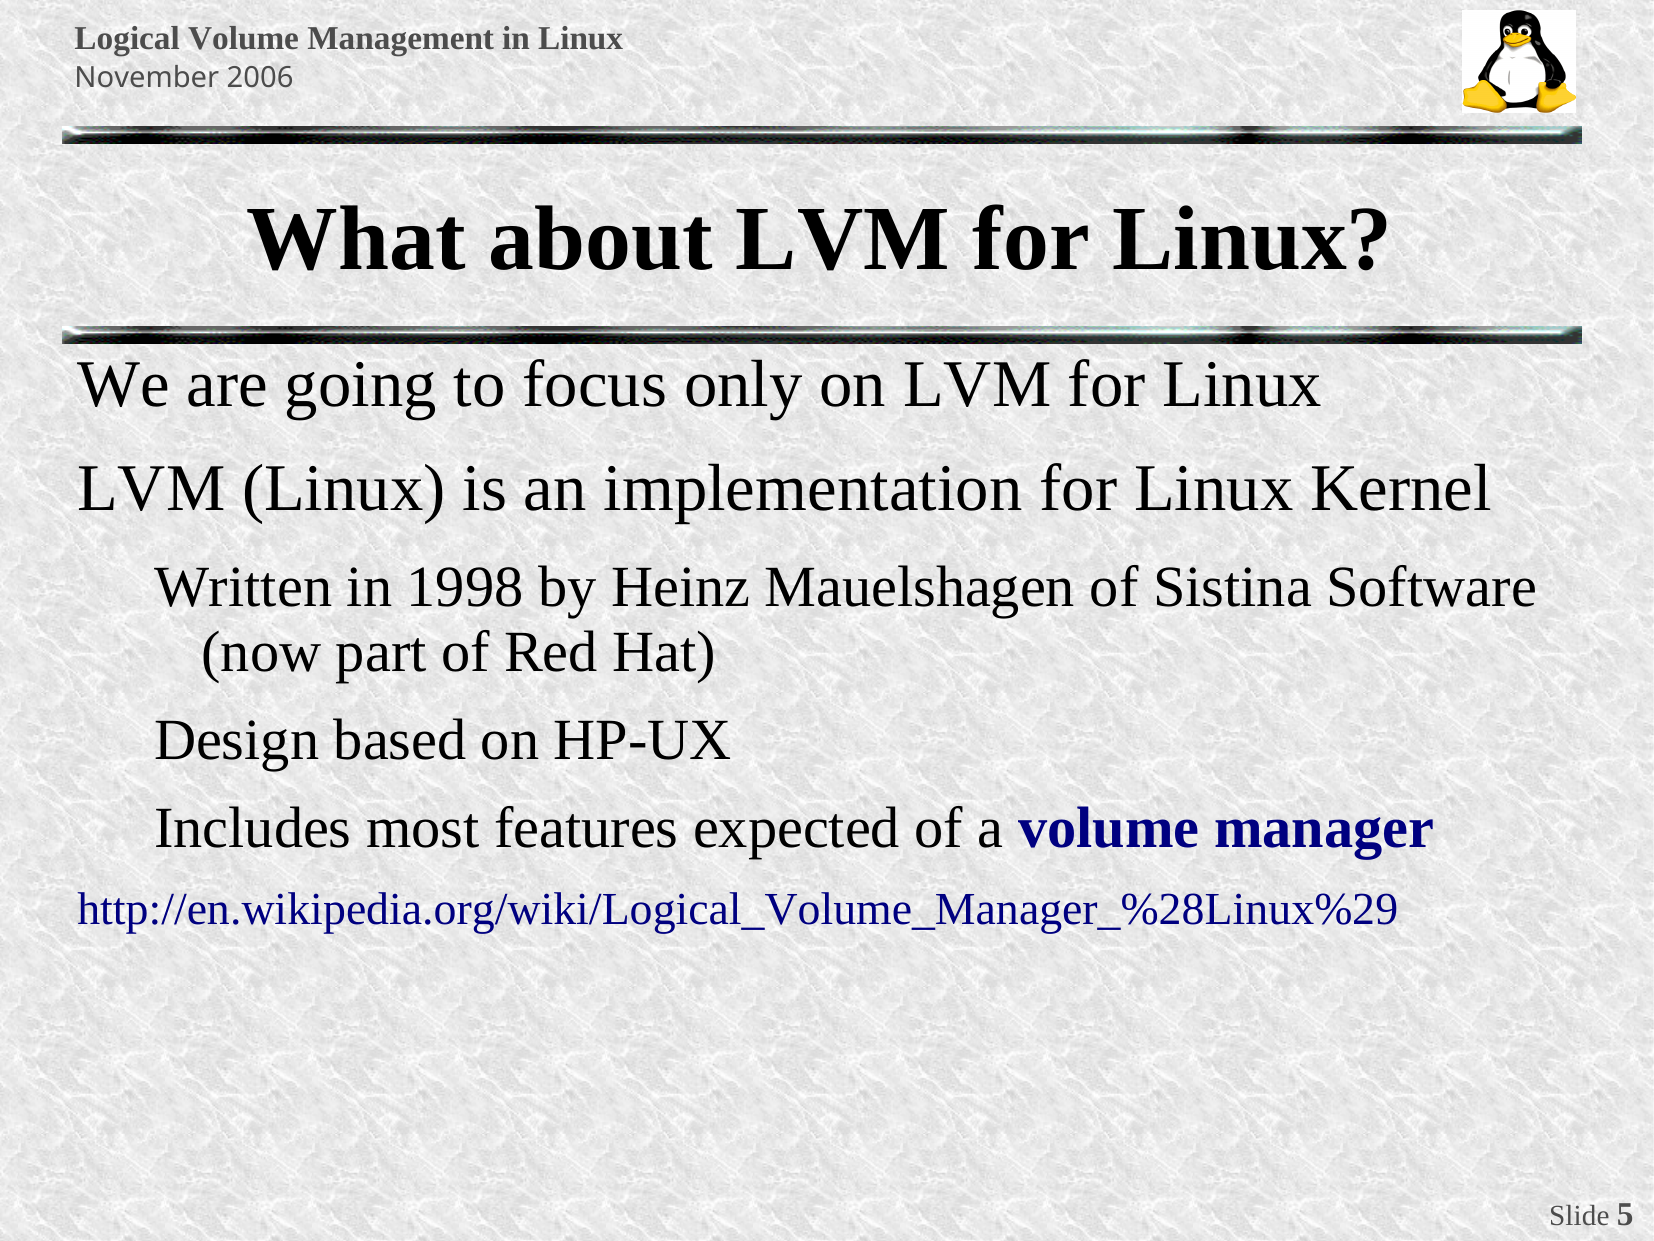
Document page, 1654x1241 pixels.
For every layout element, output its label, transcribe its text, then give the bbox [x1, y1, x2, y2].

picture [0, 0, 1654, 1241]
list We are going to focus only on LVM for Linux LVM (Linux) is an implementation for Linux Kernel Written in 1998 by Heinz Mauelshagen of Sistina Software (now part of Red Hat) Design based on HP-UX Includes most features expected of a volume manager http://en.wikipedia.org/wiki/Logical_Volume_Manager_%28Linux%29 [59, 347, 1582, 1188]
title What about LVM for Linux? [59, 156, 1582, 320]
